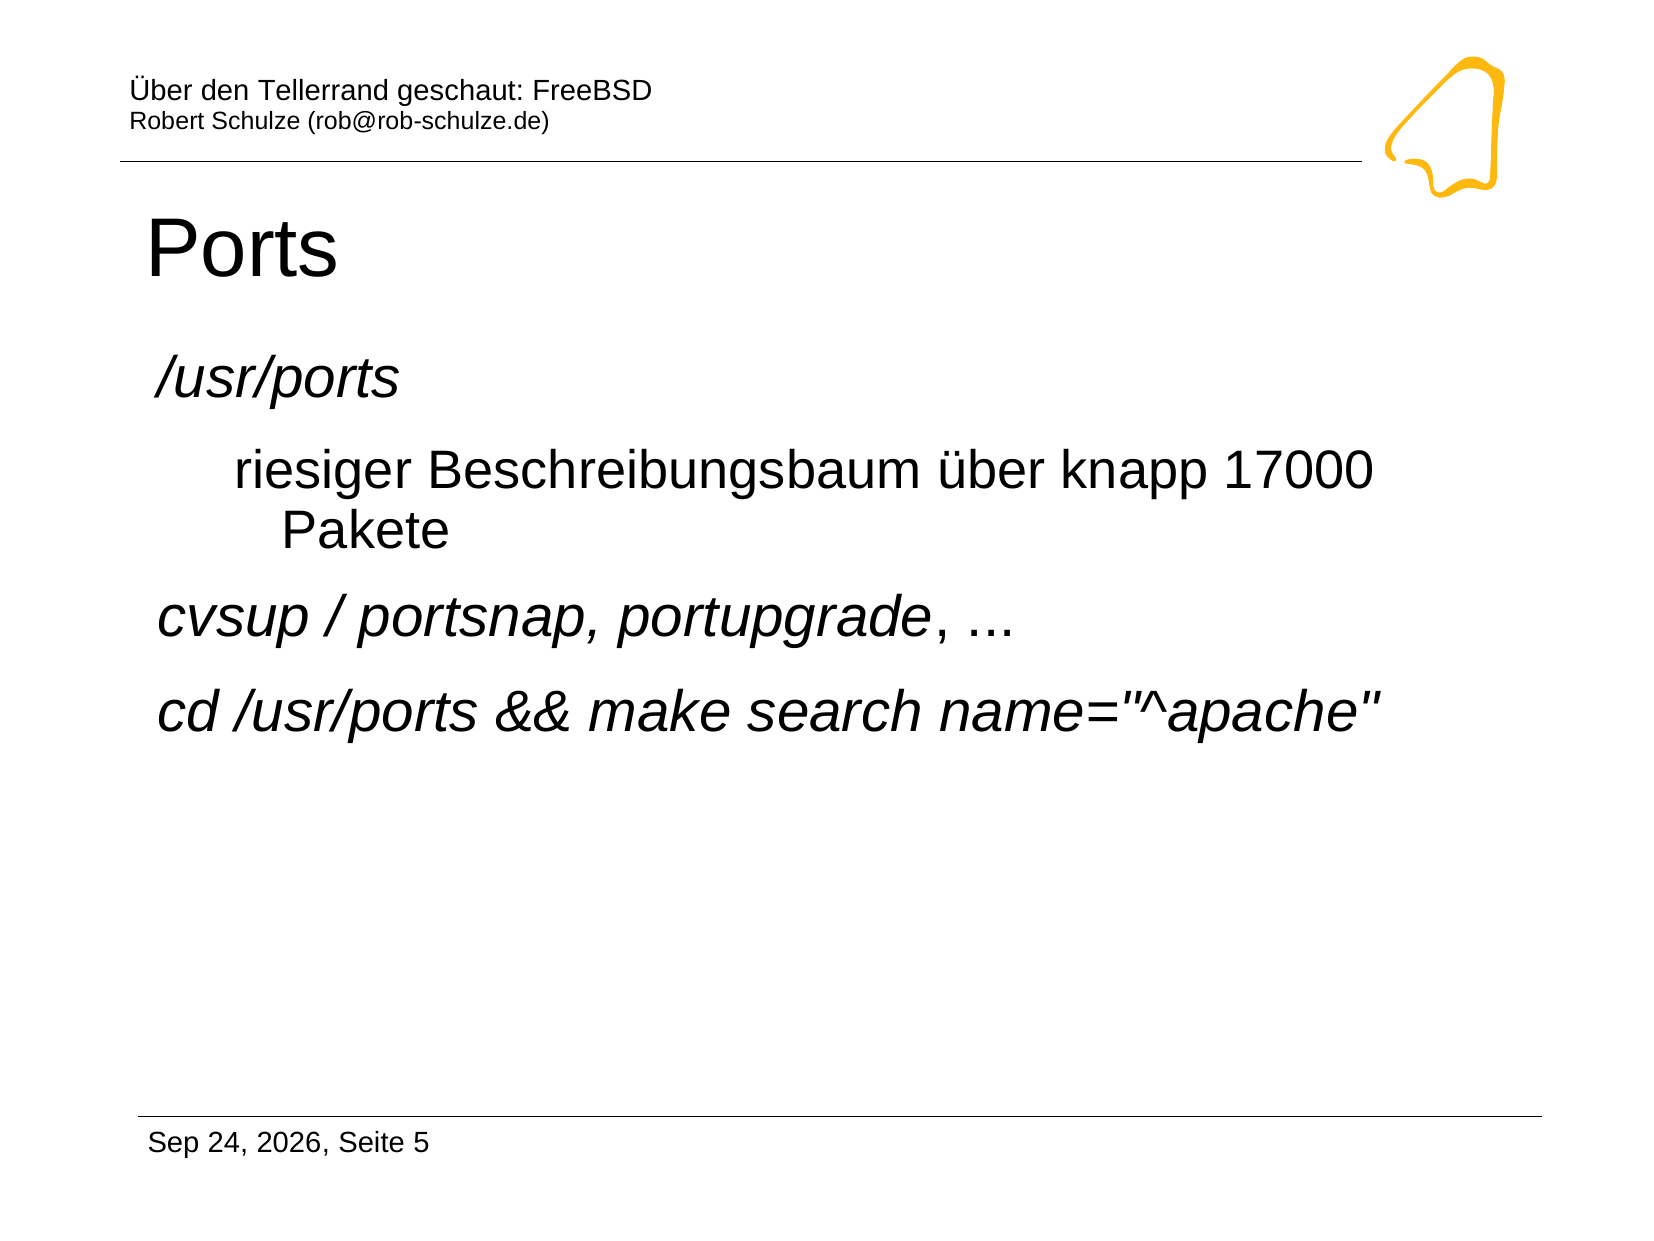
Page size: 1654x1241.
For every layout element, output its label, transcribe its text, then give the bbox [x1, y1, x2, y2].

list /usr/ports riesiger Beschreibungsbaum über knapp 17000 Pakete cvsup / portsnap, portupgrade, ... cd /usr/ports && make search name="^apache" [139, 344, 1552, 1087]
title Ports [145, 186, 1390, 310]
picture [1350, 29, 1540, 224]
